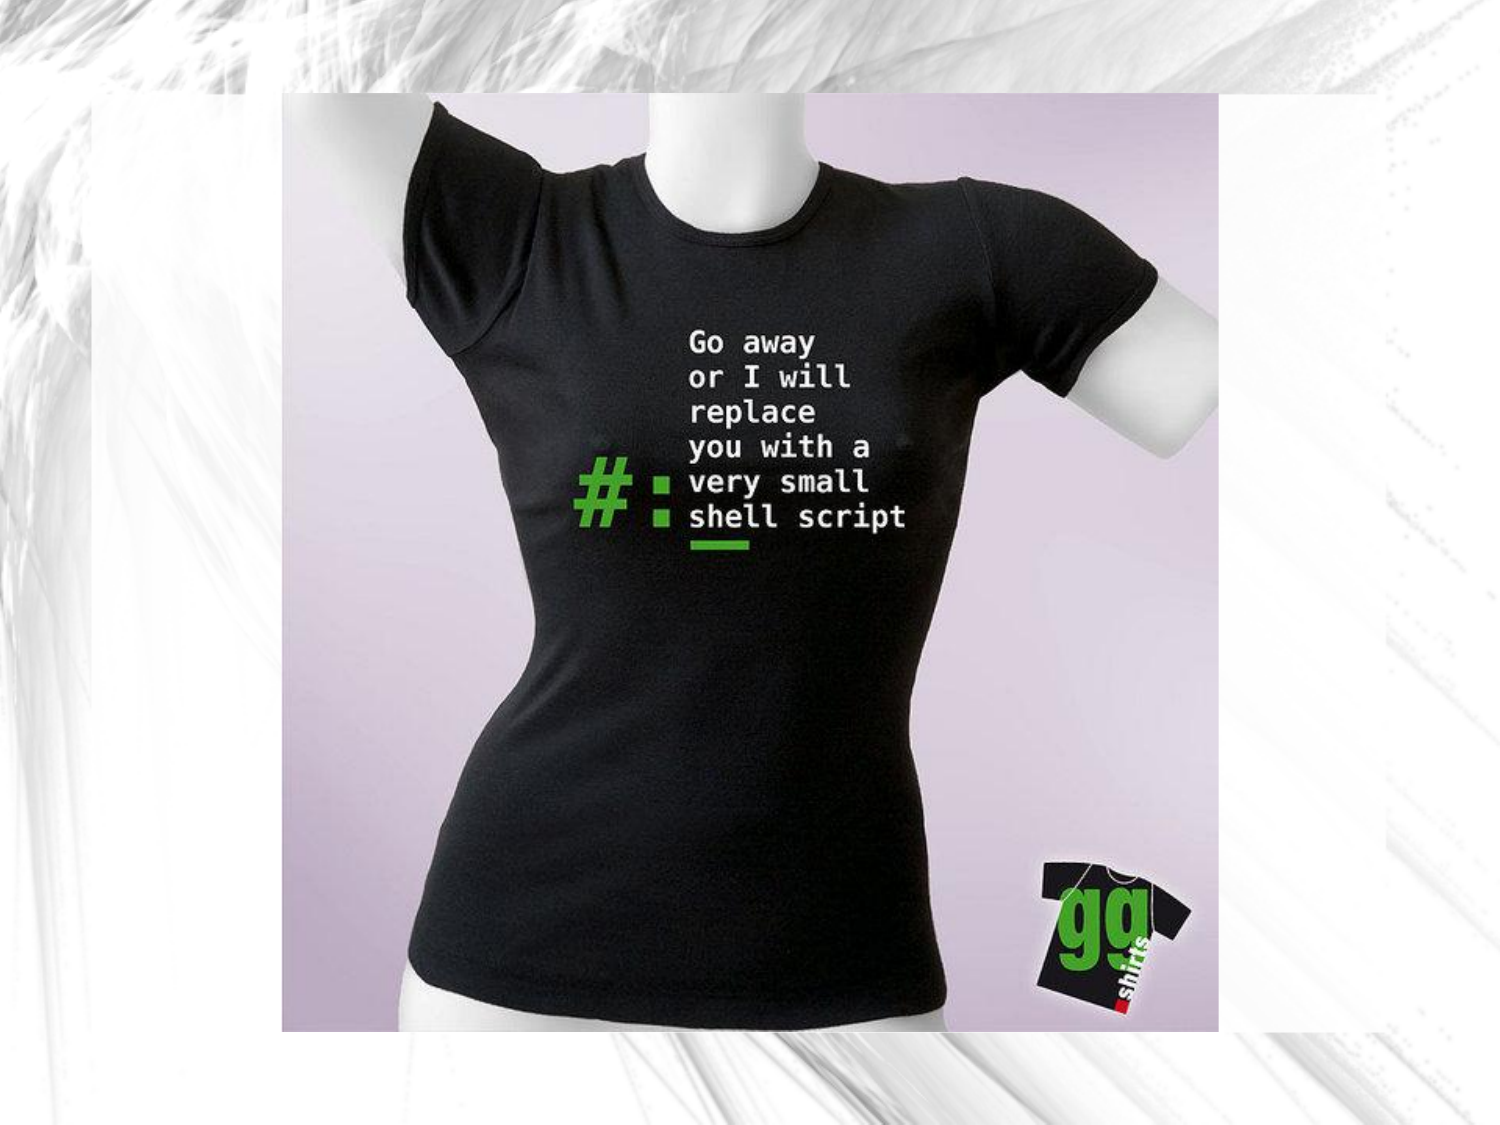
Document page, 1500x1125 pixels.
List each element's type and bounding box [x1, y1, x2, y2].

text_box [281, 93, 1219, 1032]
picture [0, 0, 1500, 1125]
